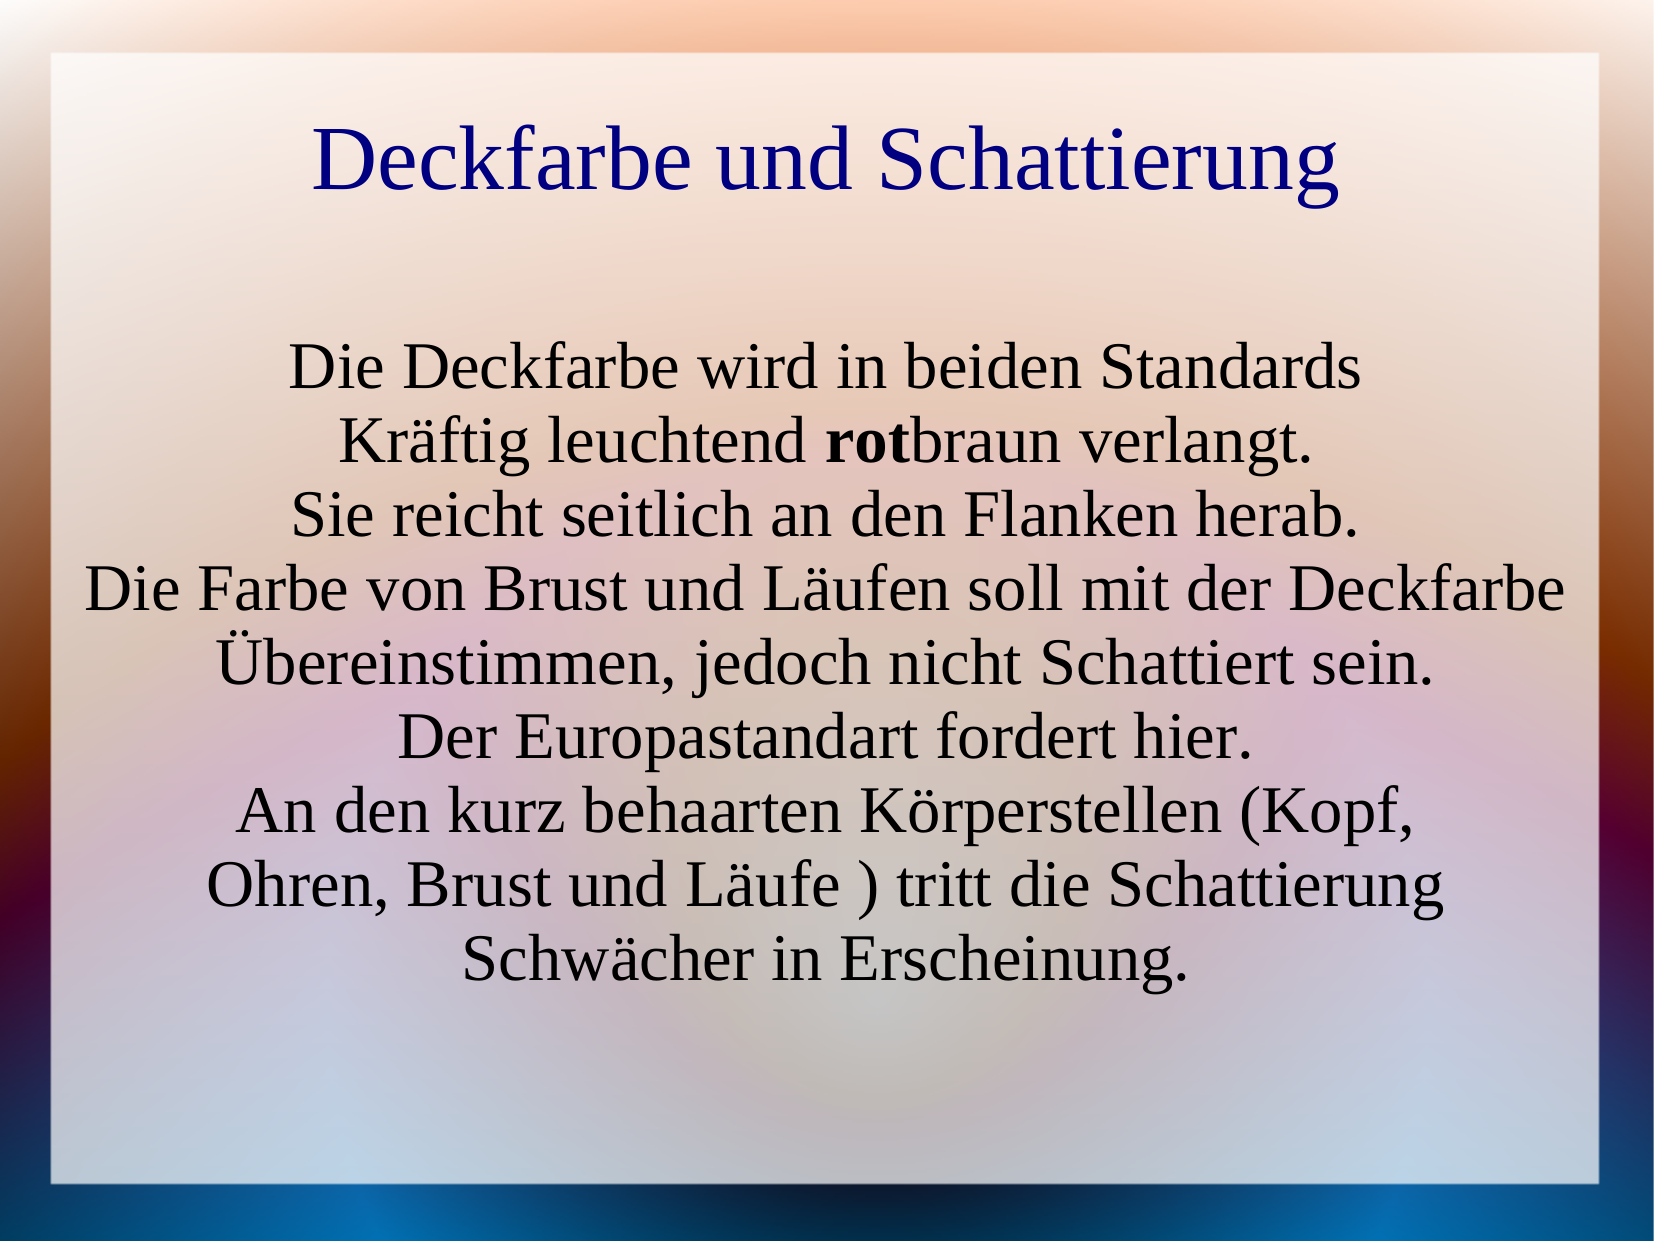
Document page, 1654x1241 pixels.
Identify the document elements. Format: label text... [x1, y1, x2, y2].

title Deckfarbe und Schattierung [82, 62, 1571, 256]
picture [0, 0, 1654, 1241]
subtitle Die Deckfarbe wird in beiden Standards Kräftig leuchtend rotbraun verlangt. Sie reicht seitlich an den Flanken herab. Die Farbe von Brust und Läufen soll mit der Deckfarbe Übereinstimmen, jedoch nicht Schattiert sein. Der Europastandart fordert hier. An den kurz behaarten Körperstellen (Kopf, Ohren, Brust und Läufe ) tritt die Schattierung Schwächer in Erscheinung. [82, 297, 1571, 1027]
